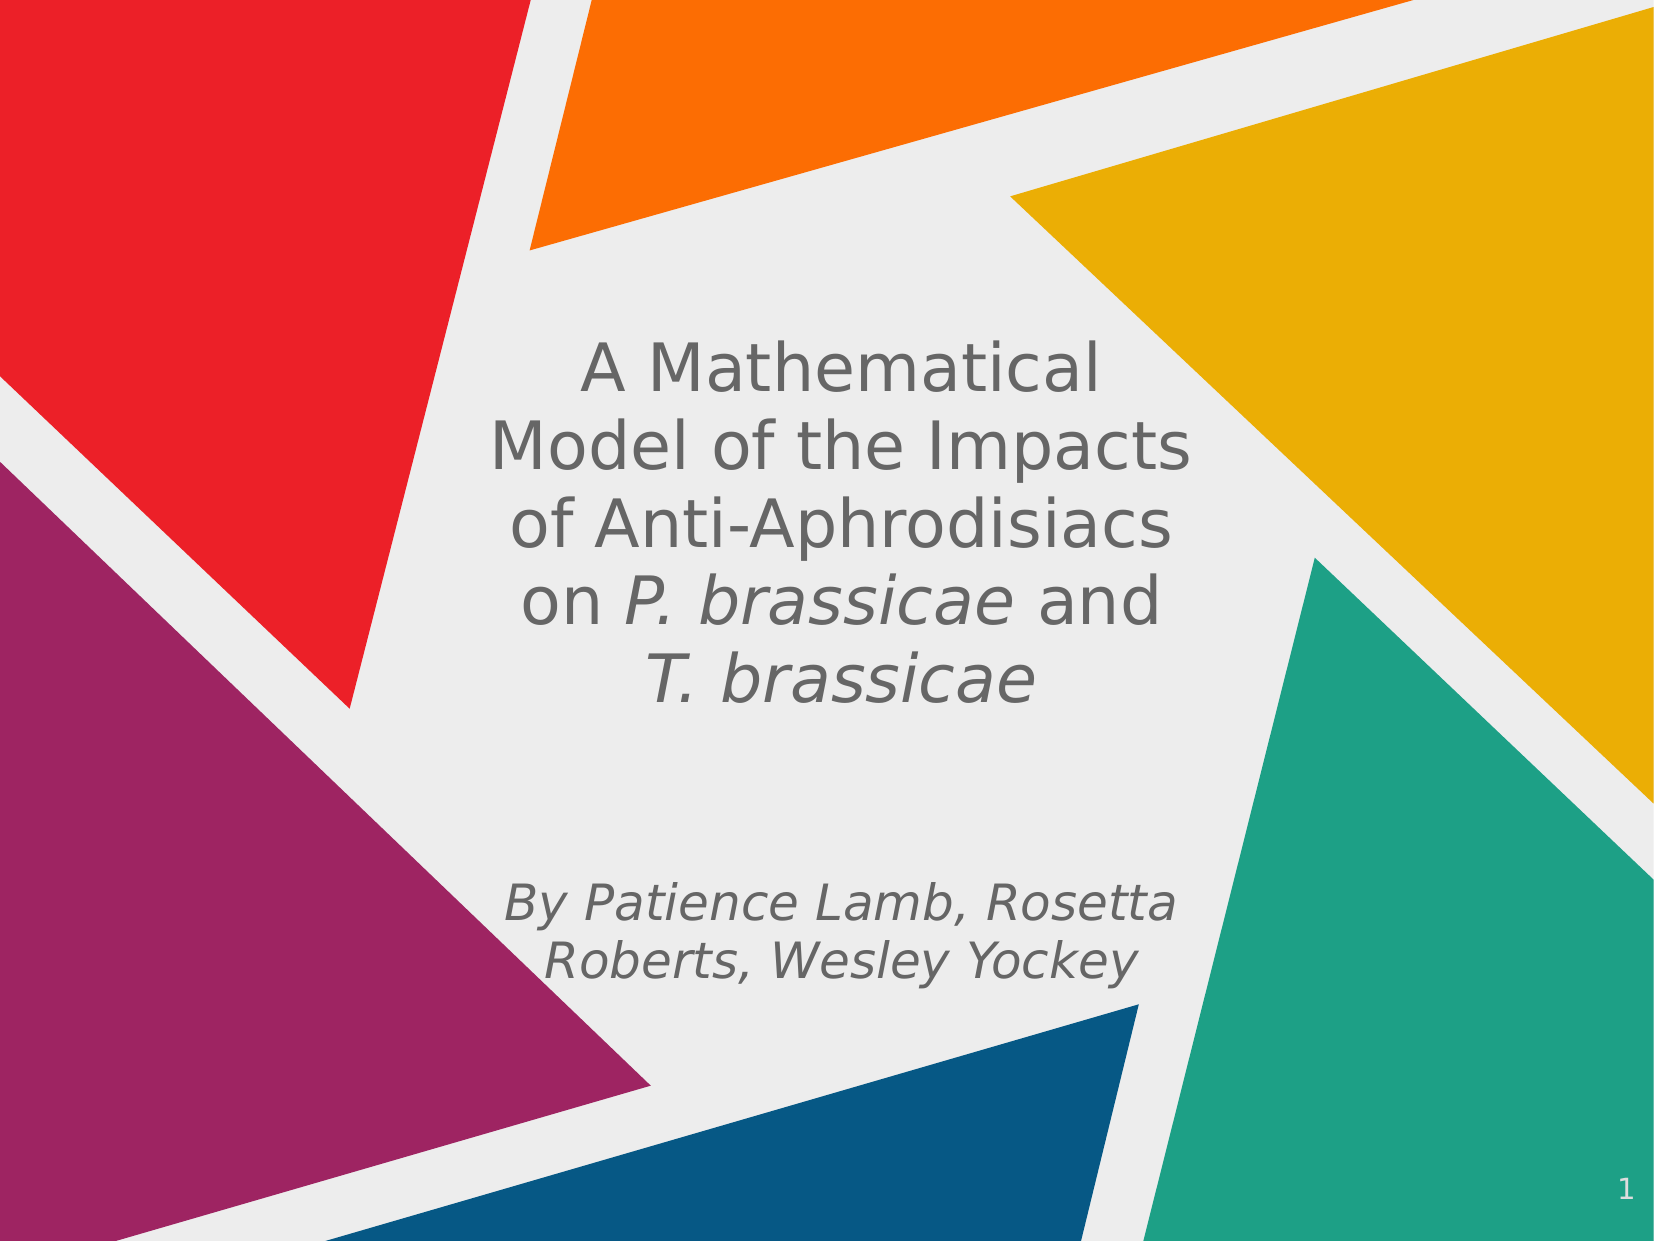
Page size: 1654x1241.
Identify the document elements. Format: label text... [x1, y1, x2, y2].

subtitle A Mathematical Model of the Impacts of Anti-Aphrodisiacs on P. brassicae and T. brassicae By Patience Lamb, Rosetta Roberts, Wesley Yockey [483, 180, 1201, 1140]
